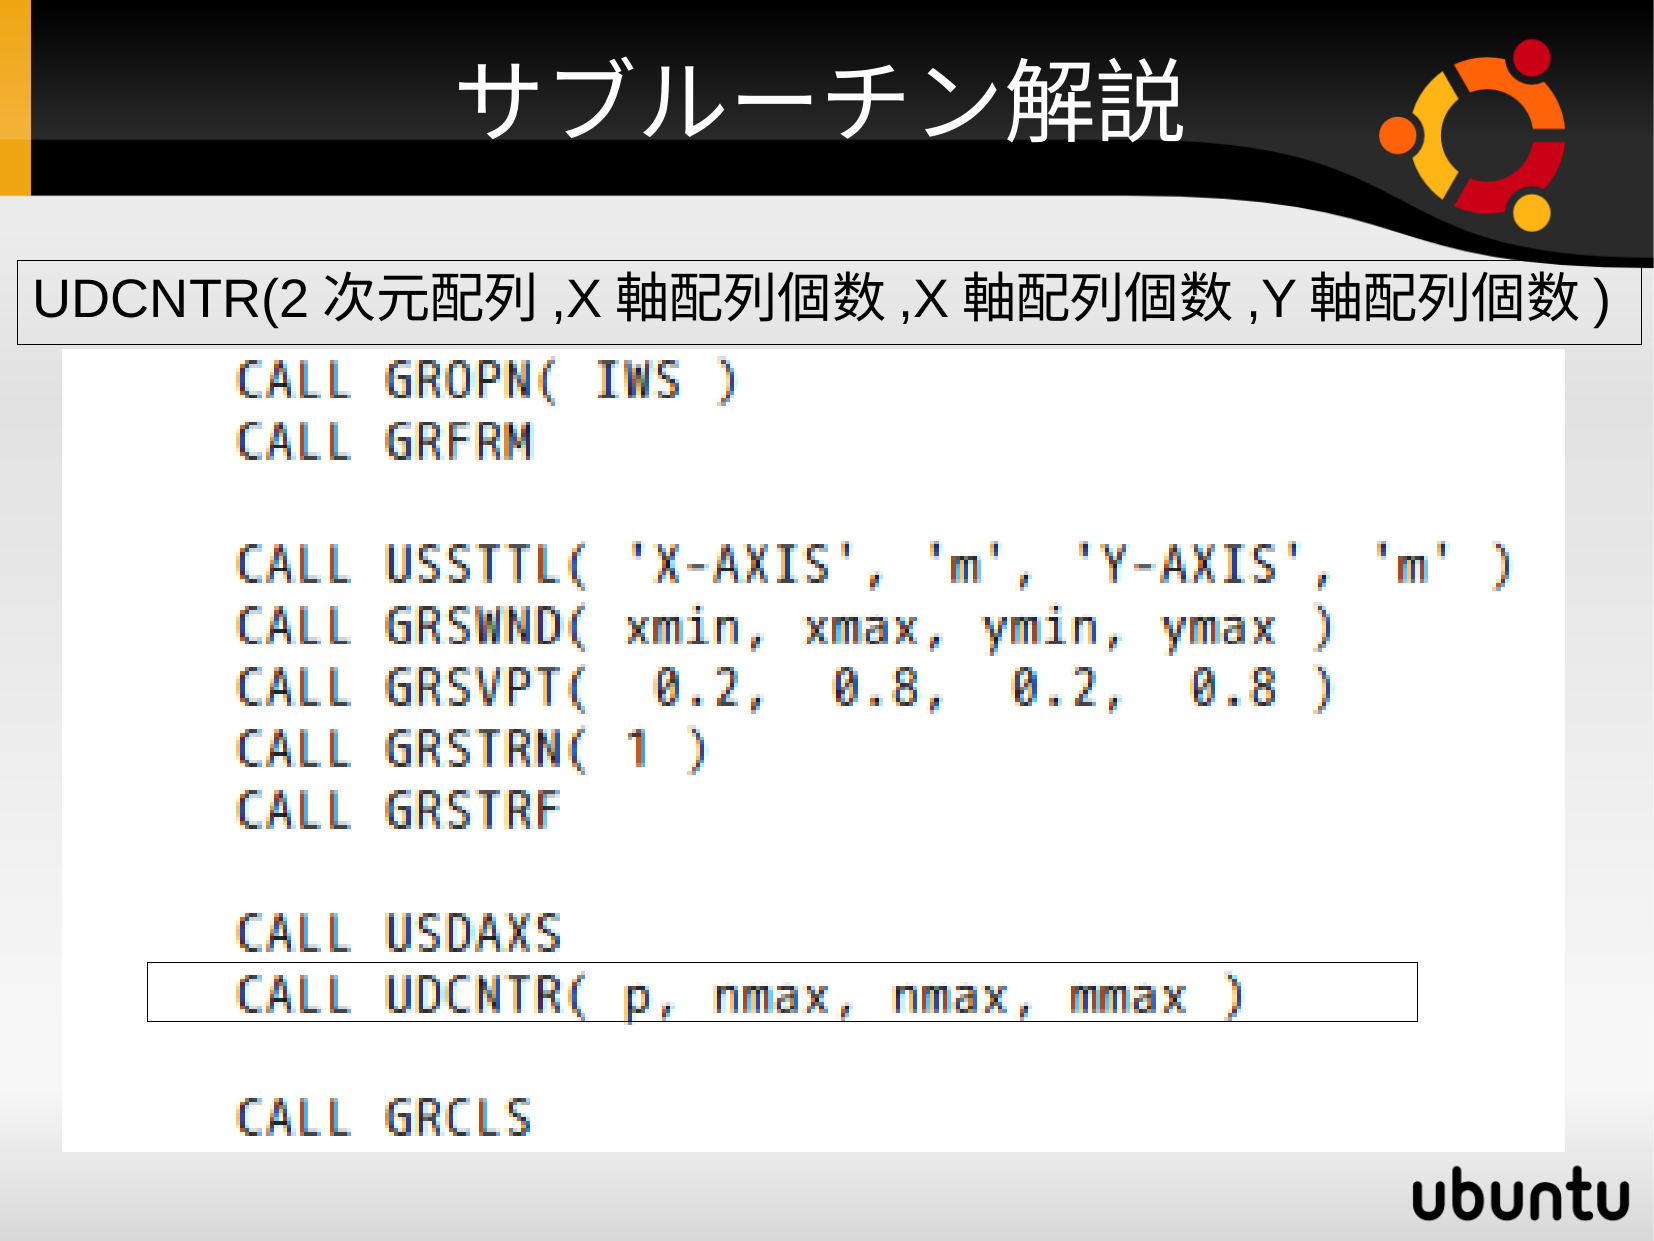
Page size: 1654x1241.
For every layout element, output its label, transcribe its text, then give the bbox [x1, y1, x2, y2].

picture [0, 0, 1654, 1241]
text_box UDCNTR(2次元配列,X軸配列個数,X軸配列個数,Y軸配列個数) [17, 260, 1642, 345]
title サブルーチン解説 [76, 7, 1565, 200]
